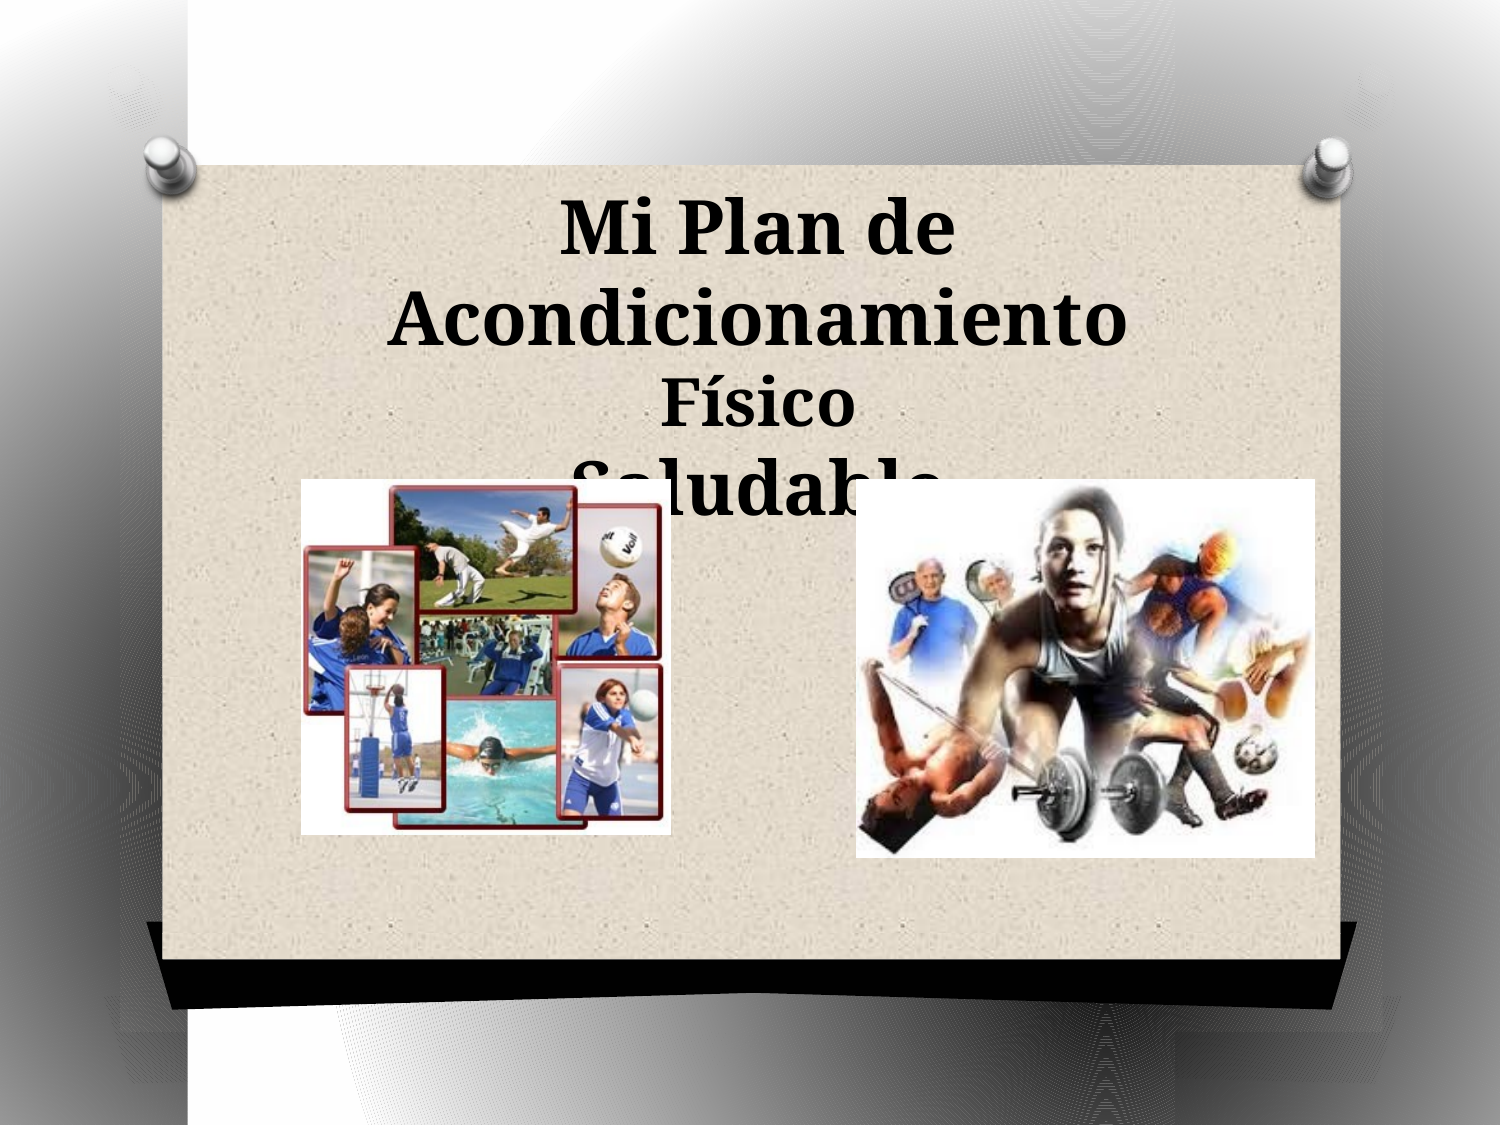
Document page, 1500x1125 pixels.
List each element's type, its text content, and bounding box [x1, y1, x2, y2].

picture [113, 102, 1396, 959]
title Mi Plan de Acondicionamiento Físico Saludable [289, 172, 1229, 473]
